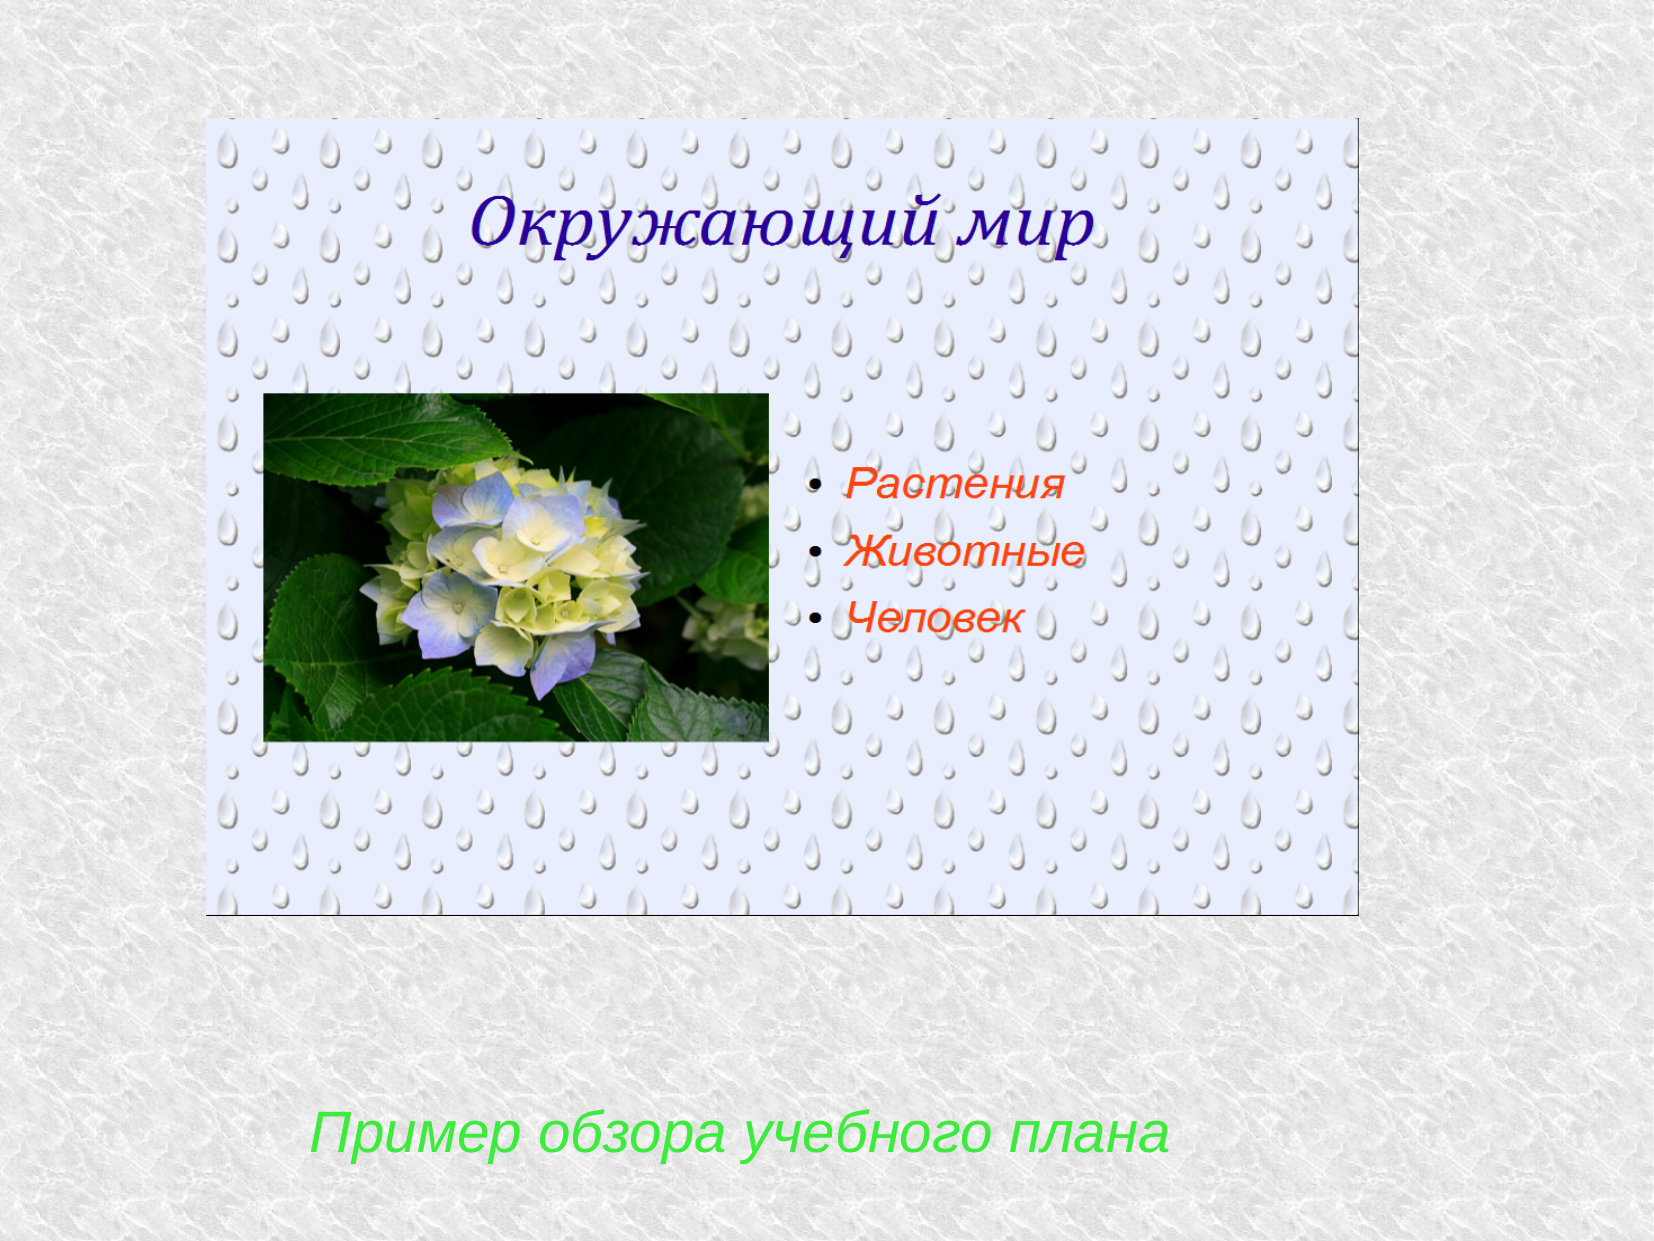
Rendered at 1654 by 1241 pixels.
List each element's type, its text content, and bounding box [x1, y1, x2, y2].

picture [0, 0, 1654, 1241]
text_box Пример обзора учебного плана [295, 1092, 1187, 1172]
